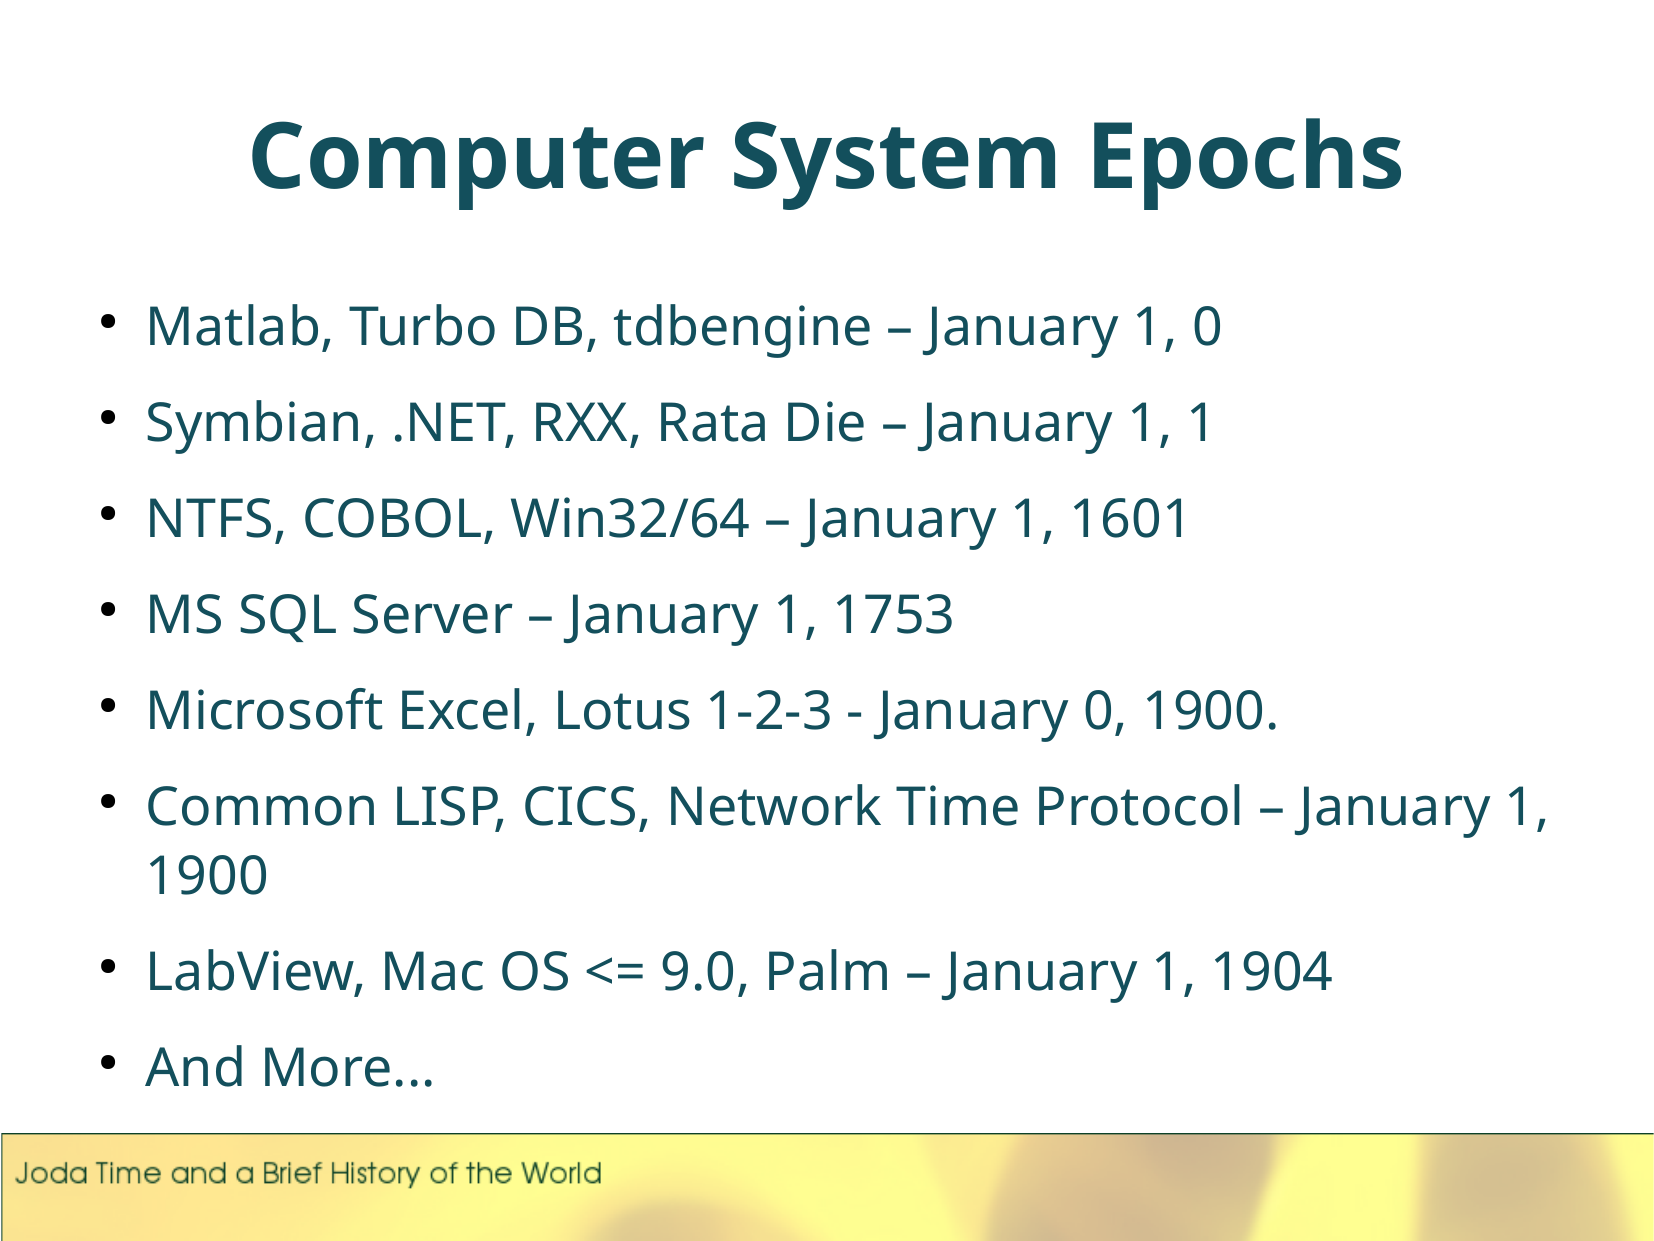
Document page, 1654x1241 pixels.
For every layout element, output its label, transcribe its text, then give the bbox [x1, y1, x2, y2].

list Matlab, Turbo DB, tdbengine – January 1, 0 Symbian, .NET, RXX, Rata Die – January 1, 1 NTFS, COBOL, Win32/64 – January 1, 1601 MS SQL Server – January 1, 1753 Microsoft Excel, Lotus 1-2-3 - January 0, 1900. Common LISP, CICS, Network Time Protocol – January 1, 1900 LabView, Mac OS <= 9.0, Palm – January 1, 1904 And More... [82, 290, 1571, 1109]
title Computer System Epochs [82, 49, 1571, 257]
picture [1, 1133, 1654, 1241]
